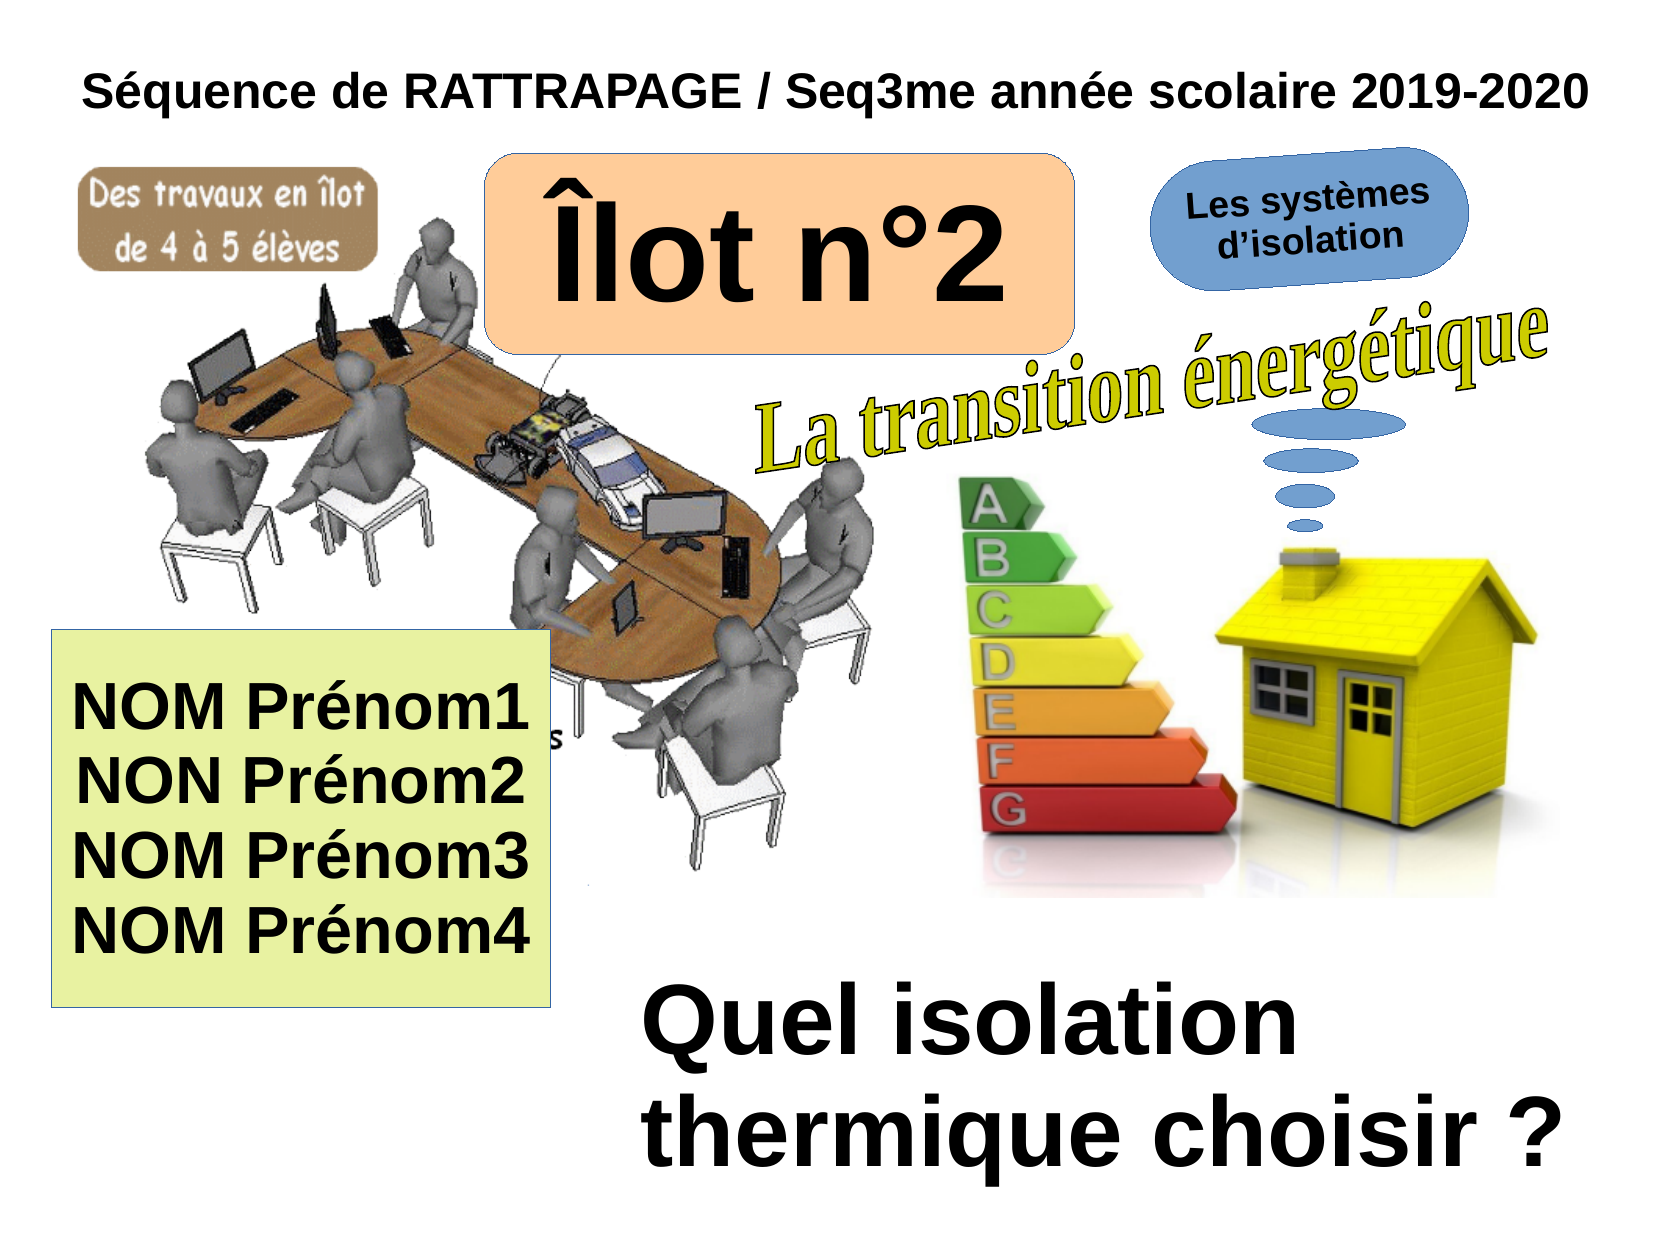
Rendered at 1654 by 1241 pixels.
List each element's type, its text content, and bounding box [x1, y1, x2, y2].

text_box La transition énergétique [1322, 330, 1357, 410]
text_box La transition énergétique [1360, 332, 1389, 382]
text_box La transition énergétique [1089, 372, 1121, 423]
text_box Îlot n°2 [484, 153, 1075, 355]
text_box La transition énergétique [805, 414, 840, 466]
text_box [1263, 448, 1359, 473]
text_box [1275, 484, 1335, 508]
text_box La transition énergétique [1391, 318, 1415, 378]
text_box La transition énergétique [1290, 340, 1320, 394]
text_box [1251, 408, 1406, 440]
text_box La transition énergétique [917, 397, 952, 449]
text_box NOM Prénom1 NON Prénom2 NOM Prénom3 NOM Prénom4 [51, 629, 551, 1008]
text_box La transition énergétique [1125, 365, 1164, 418]
text_box La transition énergétique [1258, 347, 1287, 397]
text_box La transition énergétique [1217, 351, 1255, 405]
text_box La transition énergétique [1519, 308, 1548, 358]
picture [67, 153, 1560, 898]
text_box Séquence de RATTRAPAGE / Seq3me année scolaire 2019-2020 [67, 56, 1615, 127]
text_box La transition énergétique [1023, 383, 1041, 434]
text_box La transition énergétique [1437, 316, 1476, 391]
text_box Quel isolation thermique choisir ? [625, 956, 1607, 1195]
text_box La transition énergétique [884, 400, 914, 454]
text_box La transition énergétique [1476, 313, 1515, 366]
text_box La transition énergétique [995, 386, 1020, 438]
text_box La transition énergétique [1043, 370, 1086, 430]
text_box La transition énergétique [755, 401, 801, 474]
text_box Les systèmes d’isolation [1150, 147, 1469, 291]
text_box La transition énergétique [1416, 325, 1434, 375]
text_box La transition énergétique [859, 397, 883, 457]
text_box La transition énergétique [954, 391, 992, 444]
text_box La transition énergétique [1185, 358, 1214, 408]
text_box [1287, 519, 1323, 532]
